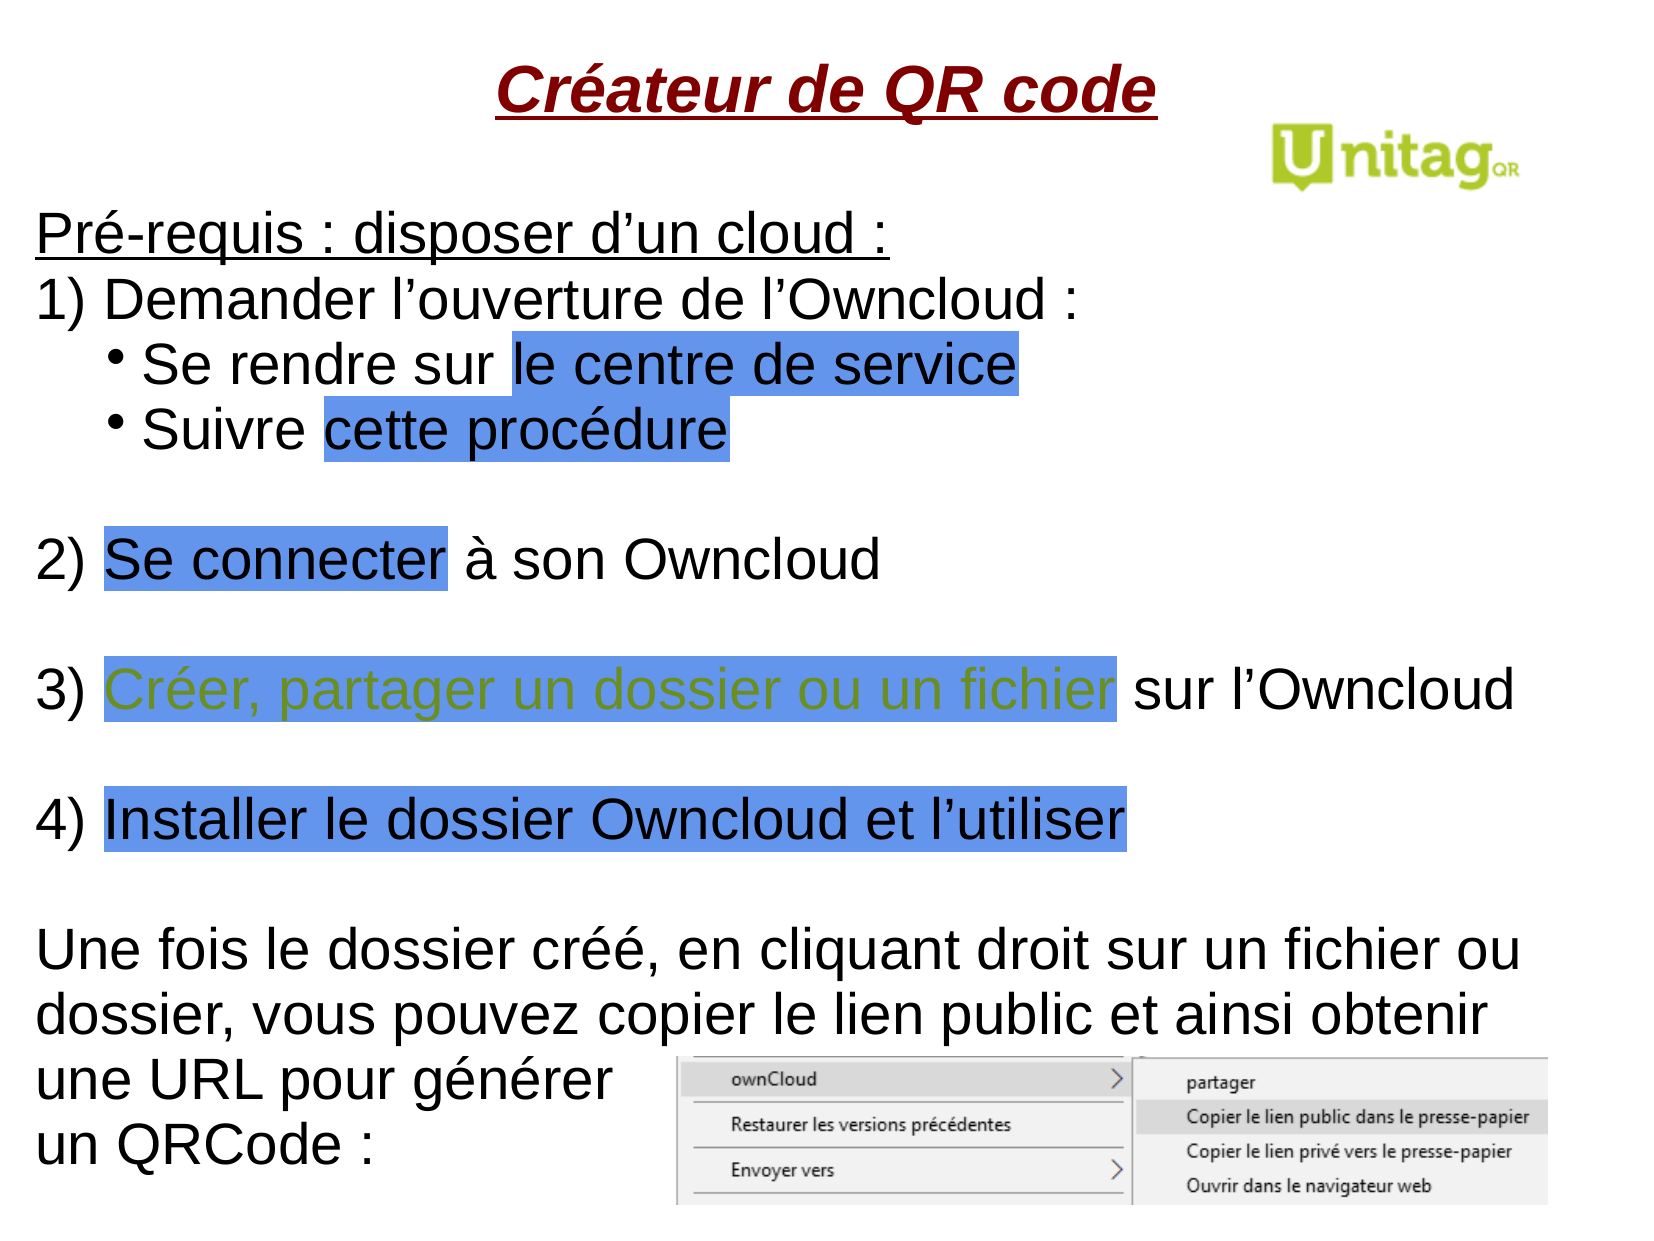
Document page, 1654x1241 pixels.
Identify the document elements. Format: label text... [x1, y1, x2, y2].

subtitle Créateur de QR code Pré-requis : disposer d’un cloud : Demander l’ouverture de l’Owncloud : Se rendre sur le centre de service Suivre cette procédure 2) Se connecter à son Owncloud 3) Créer, partager un dossier ou un fichier sur l’Owncloud 4) Installer le dossier Owncloud et l’utiliser Une fois le dossier créé, en cliquant droit sur un fichier ou dossier, vous pouvez copier le lien public et ainsi obtenir une URL pour générer un QRCode : [35, 23, 1619, 1205]
picture [1263, 106, 1536, 200]
picture [675, 1056, 1548, 1205]
